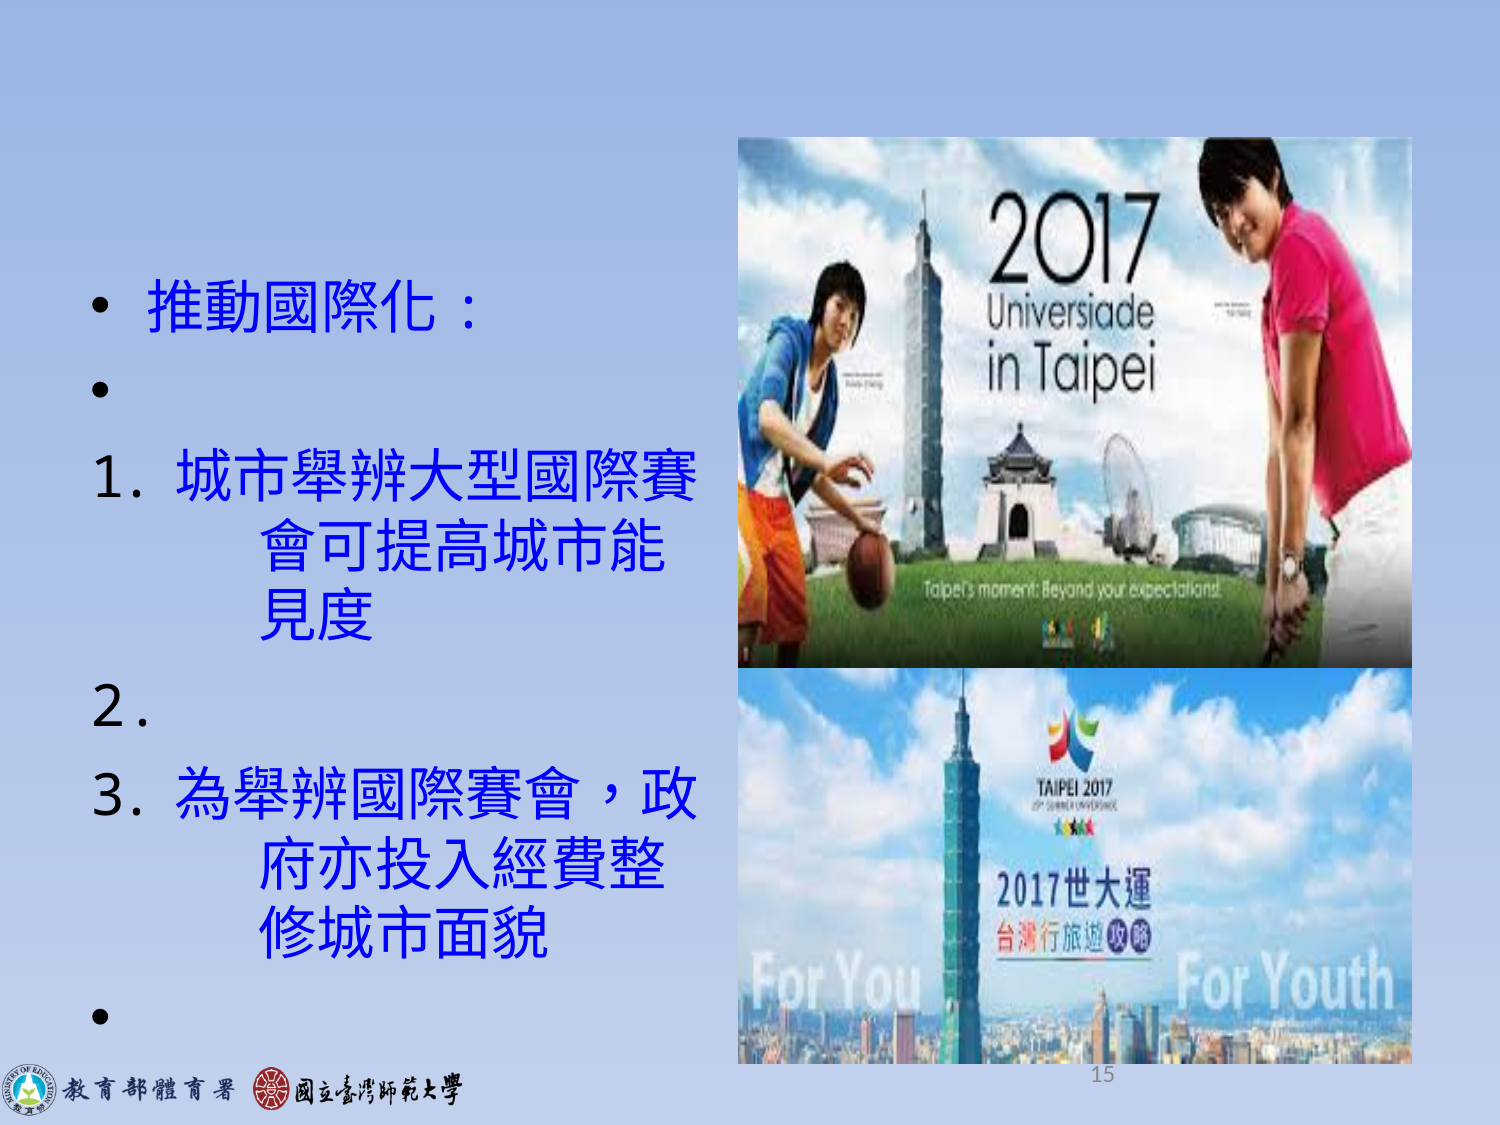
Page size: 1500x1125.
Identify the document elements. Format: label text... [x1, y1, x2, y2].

picture [738, 137, 1412, 1065]
list 推動國際化: 城市舉辨大型國際賽會可提高城市能見度 為舉辨國際賽會，政府亦投入經費整修城市面貌 [75, 262, 738, 1005]
text_box [1074, 1042, 1426, 1103]
